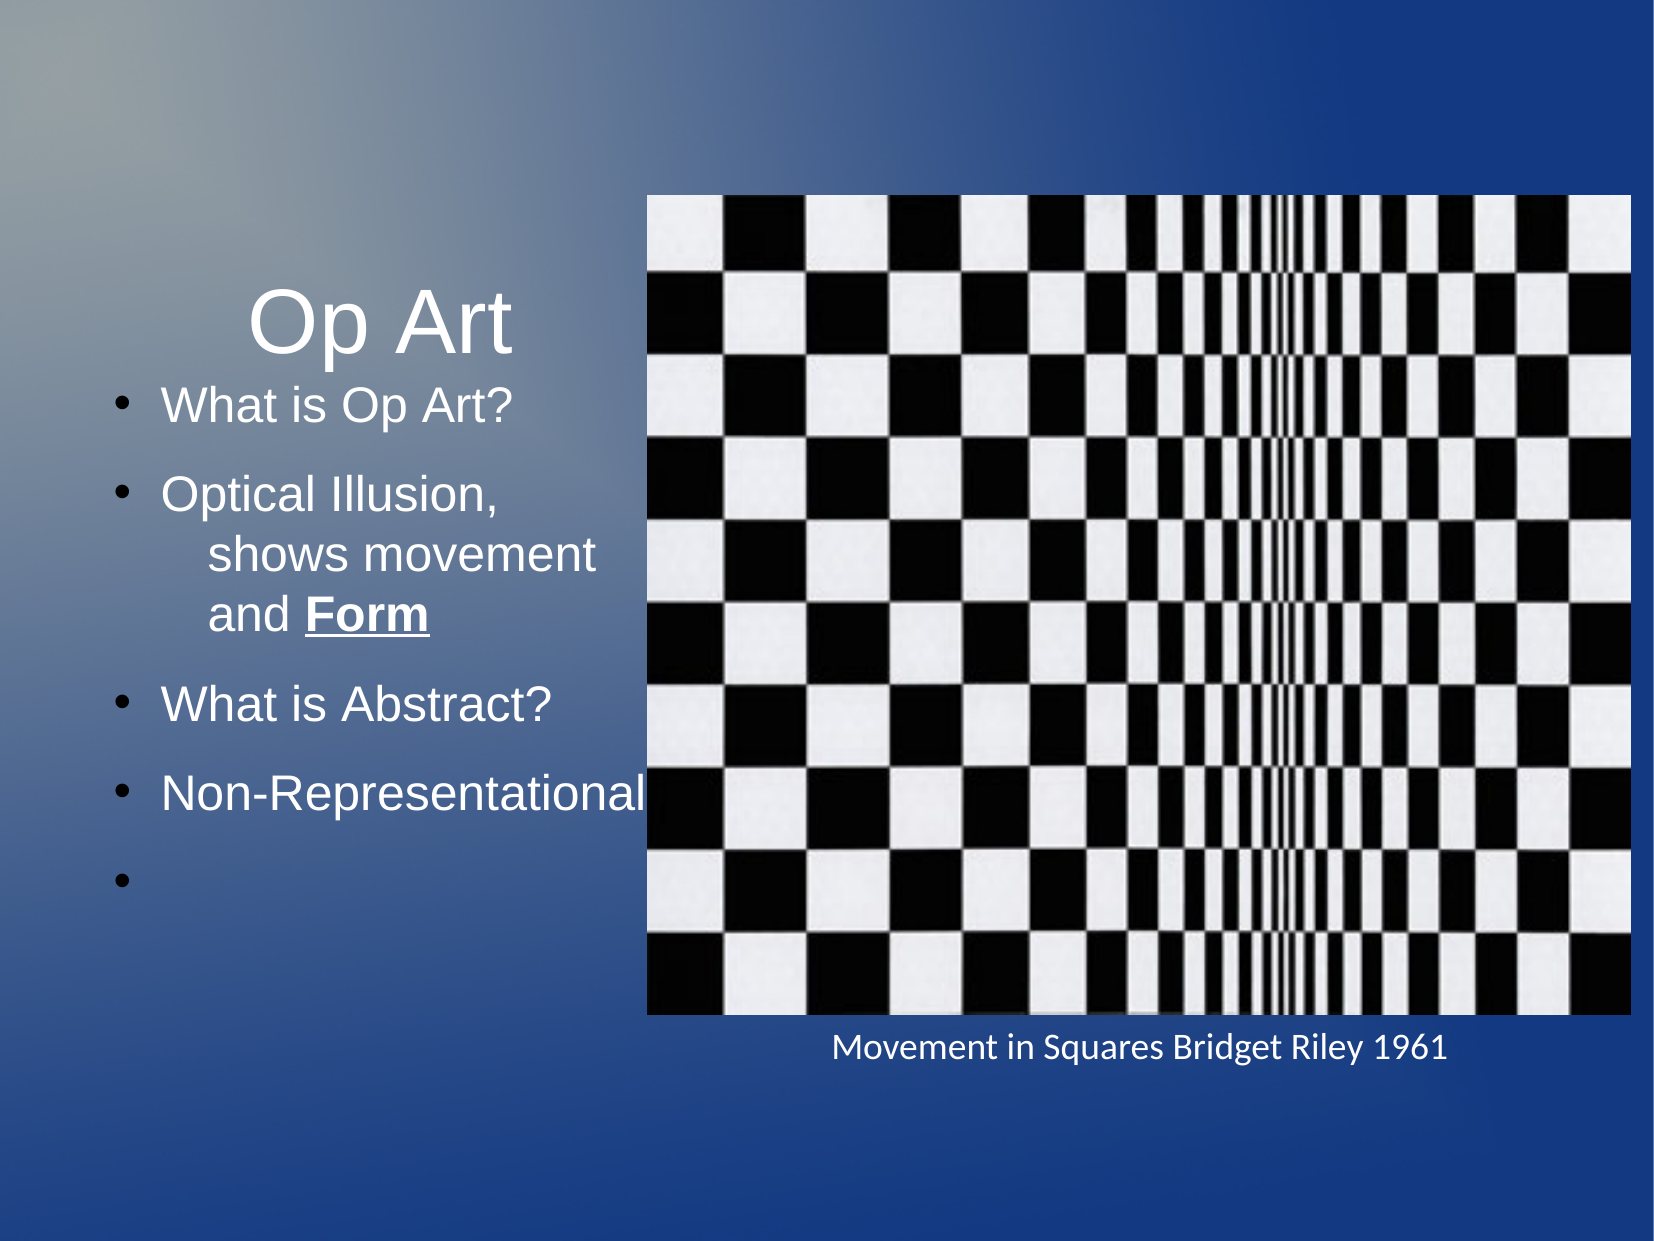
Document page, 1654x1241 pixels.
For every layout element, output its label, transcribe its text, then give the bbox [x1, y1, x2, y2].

list What is Op Art? Optical Illusion, shows movement and Form What is Abstract? Non-Representational [113, 372, 648, 1062]
picture [647, 195, 1631, 1014]
text_box Movement in Squares Bridget Riley 1961 [648, 1014, 1632, 1075]
title Op Art [113, 82, 648, 372]
